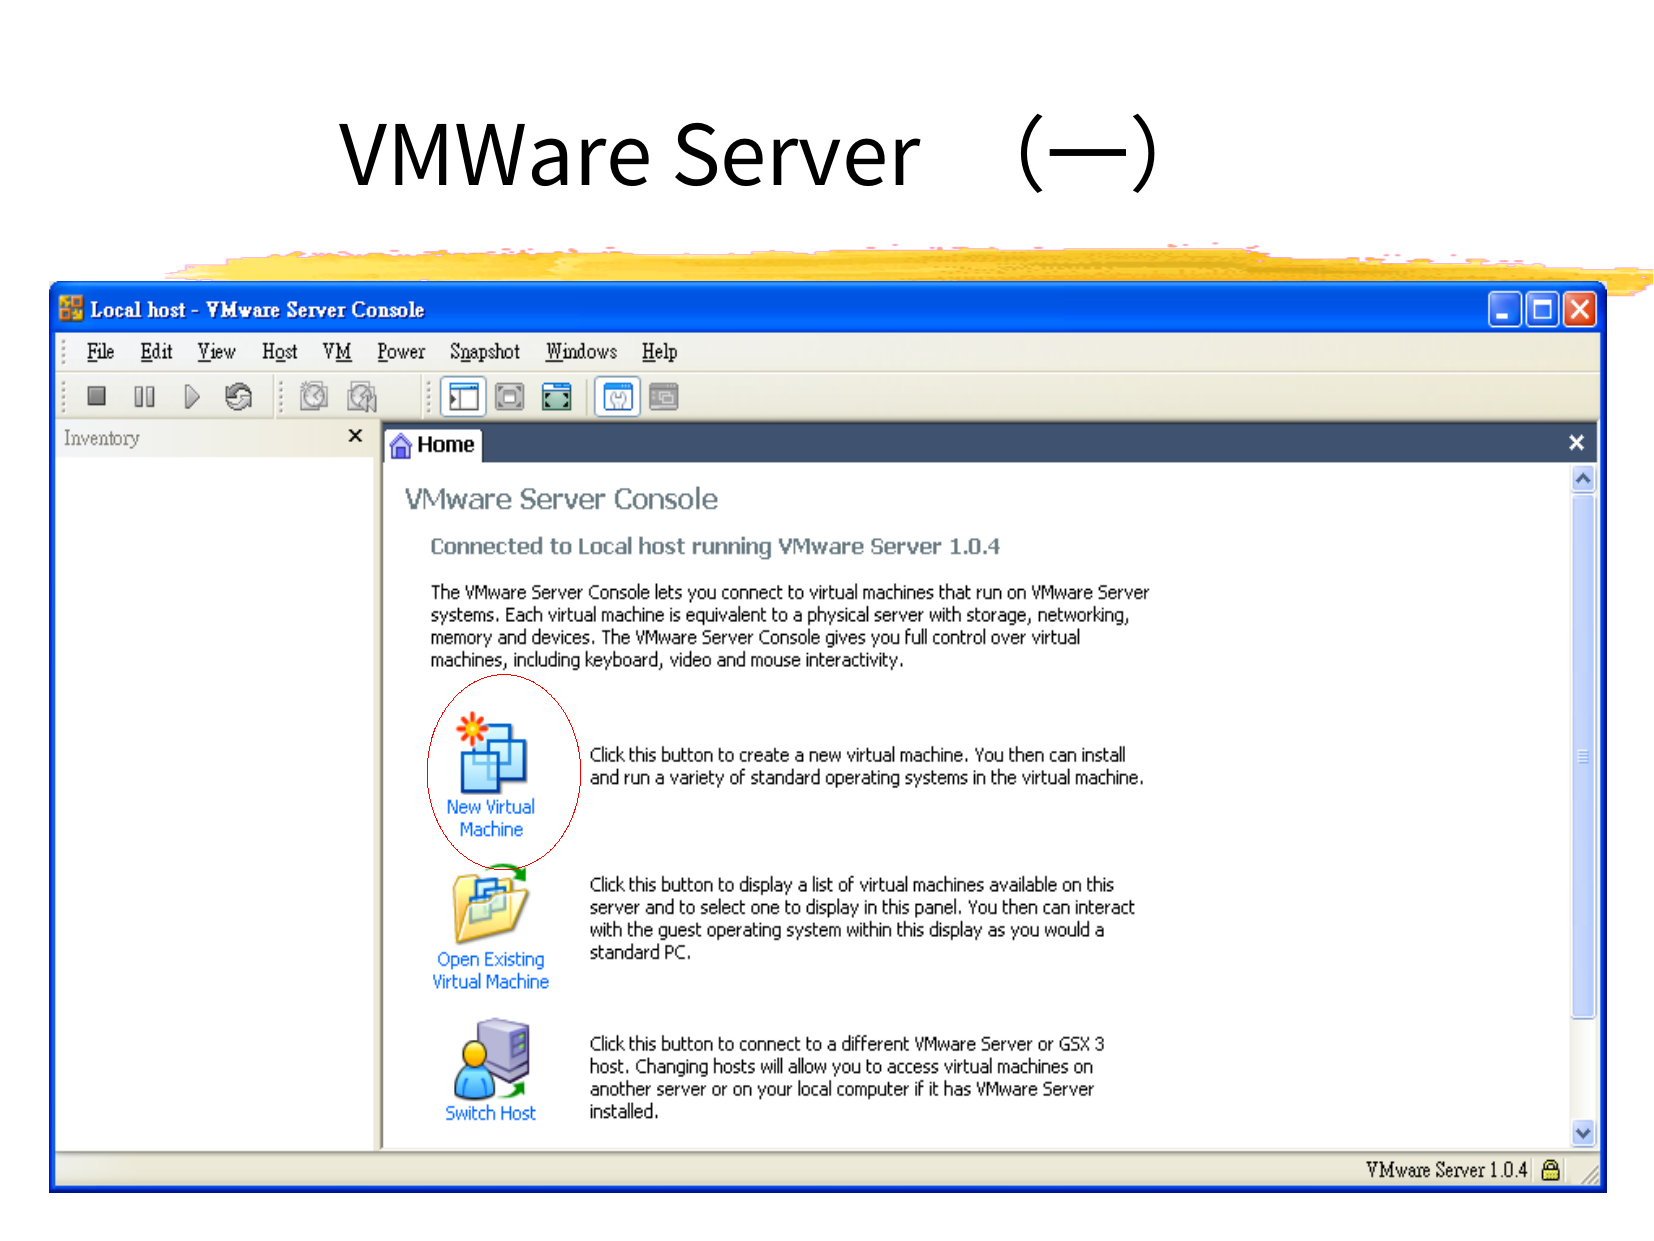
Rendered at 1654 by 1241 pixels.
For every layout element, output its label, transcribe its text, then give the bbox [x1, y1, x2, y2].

title VMWare Server （一） [73, 39, 1479, 249]
picture [49, 237, 1654, 1193]
